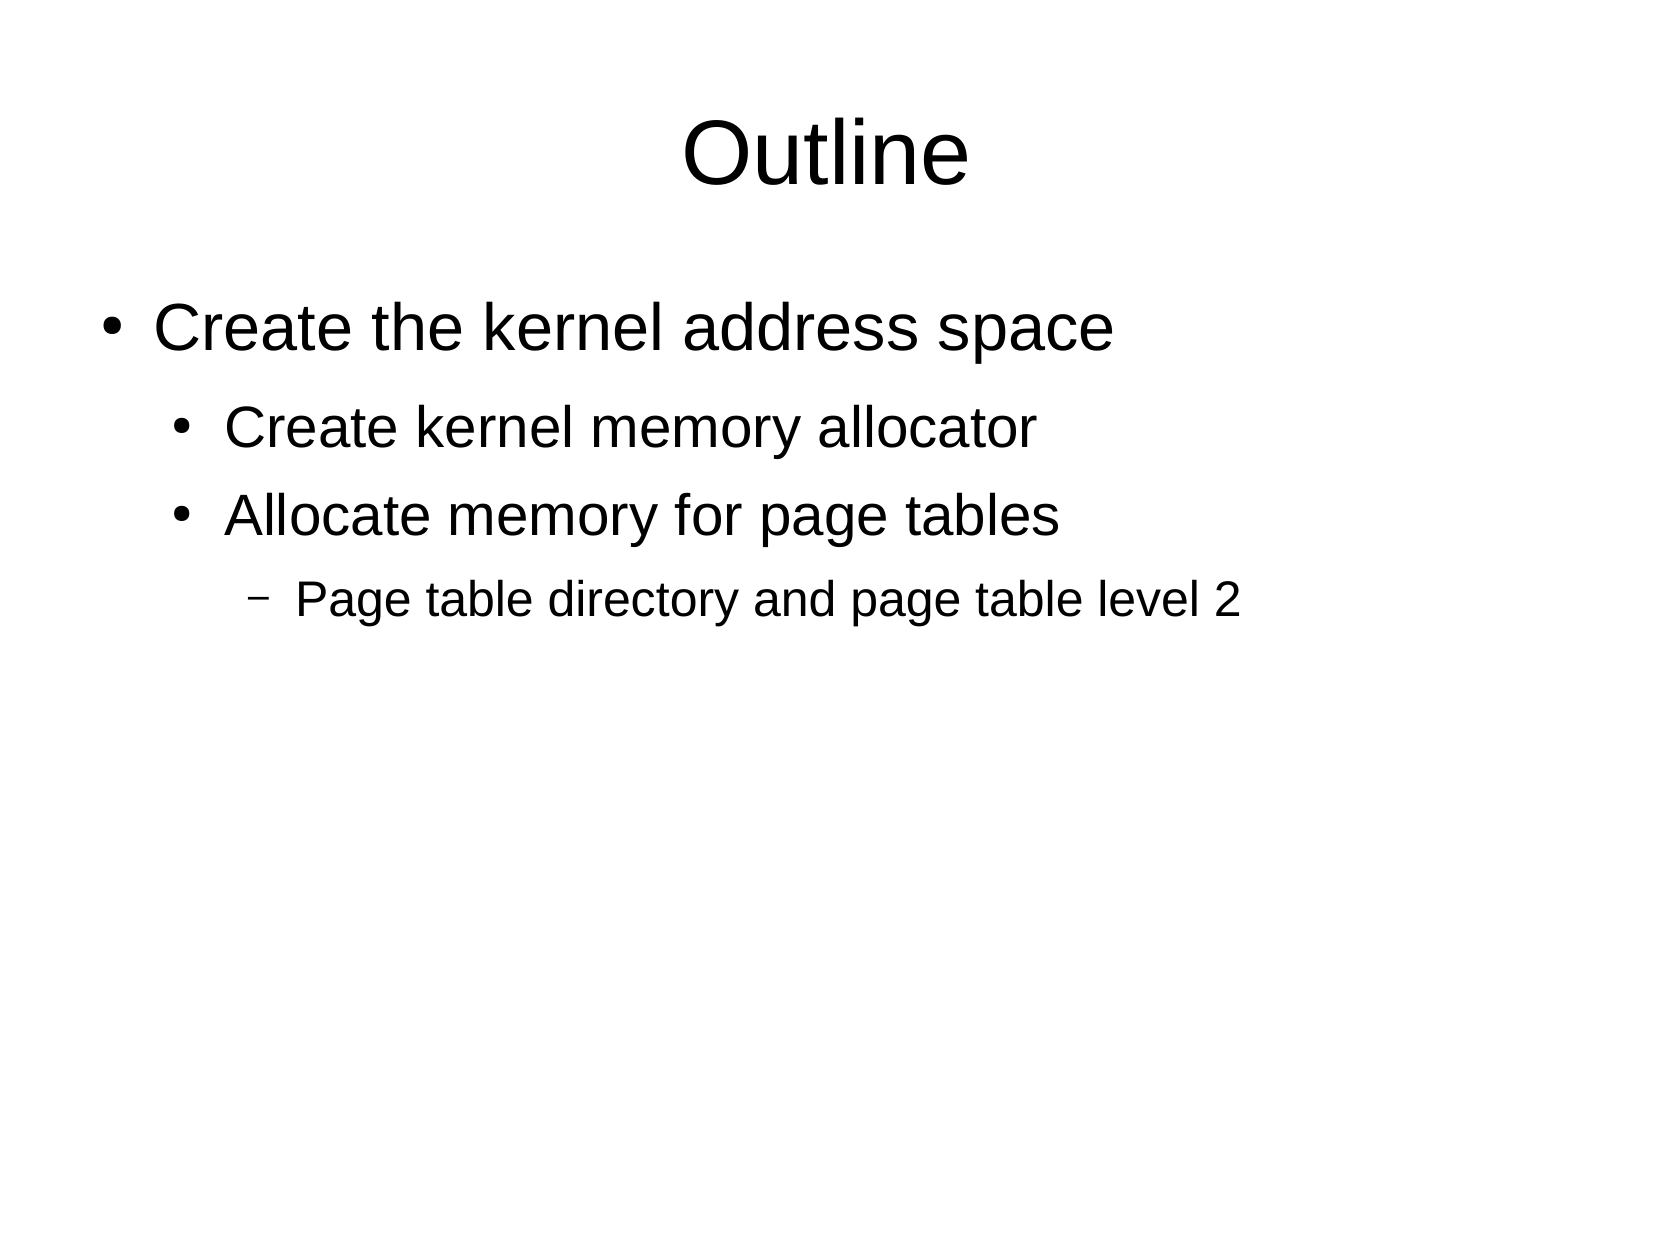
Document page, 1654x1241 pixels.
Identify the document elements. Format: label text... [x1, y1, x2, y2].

title Outline [82, 49, 1571, 257]
list Create the kernel address space Create kernel memory allocator Allocate memory for page tables Page table directory and page table level 2 [82, 290, 1571, 1010]
